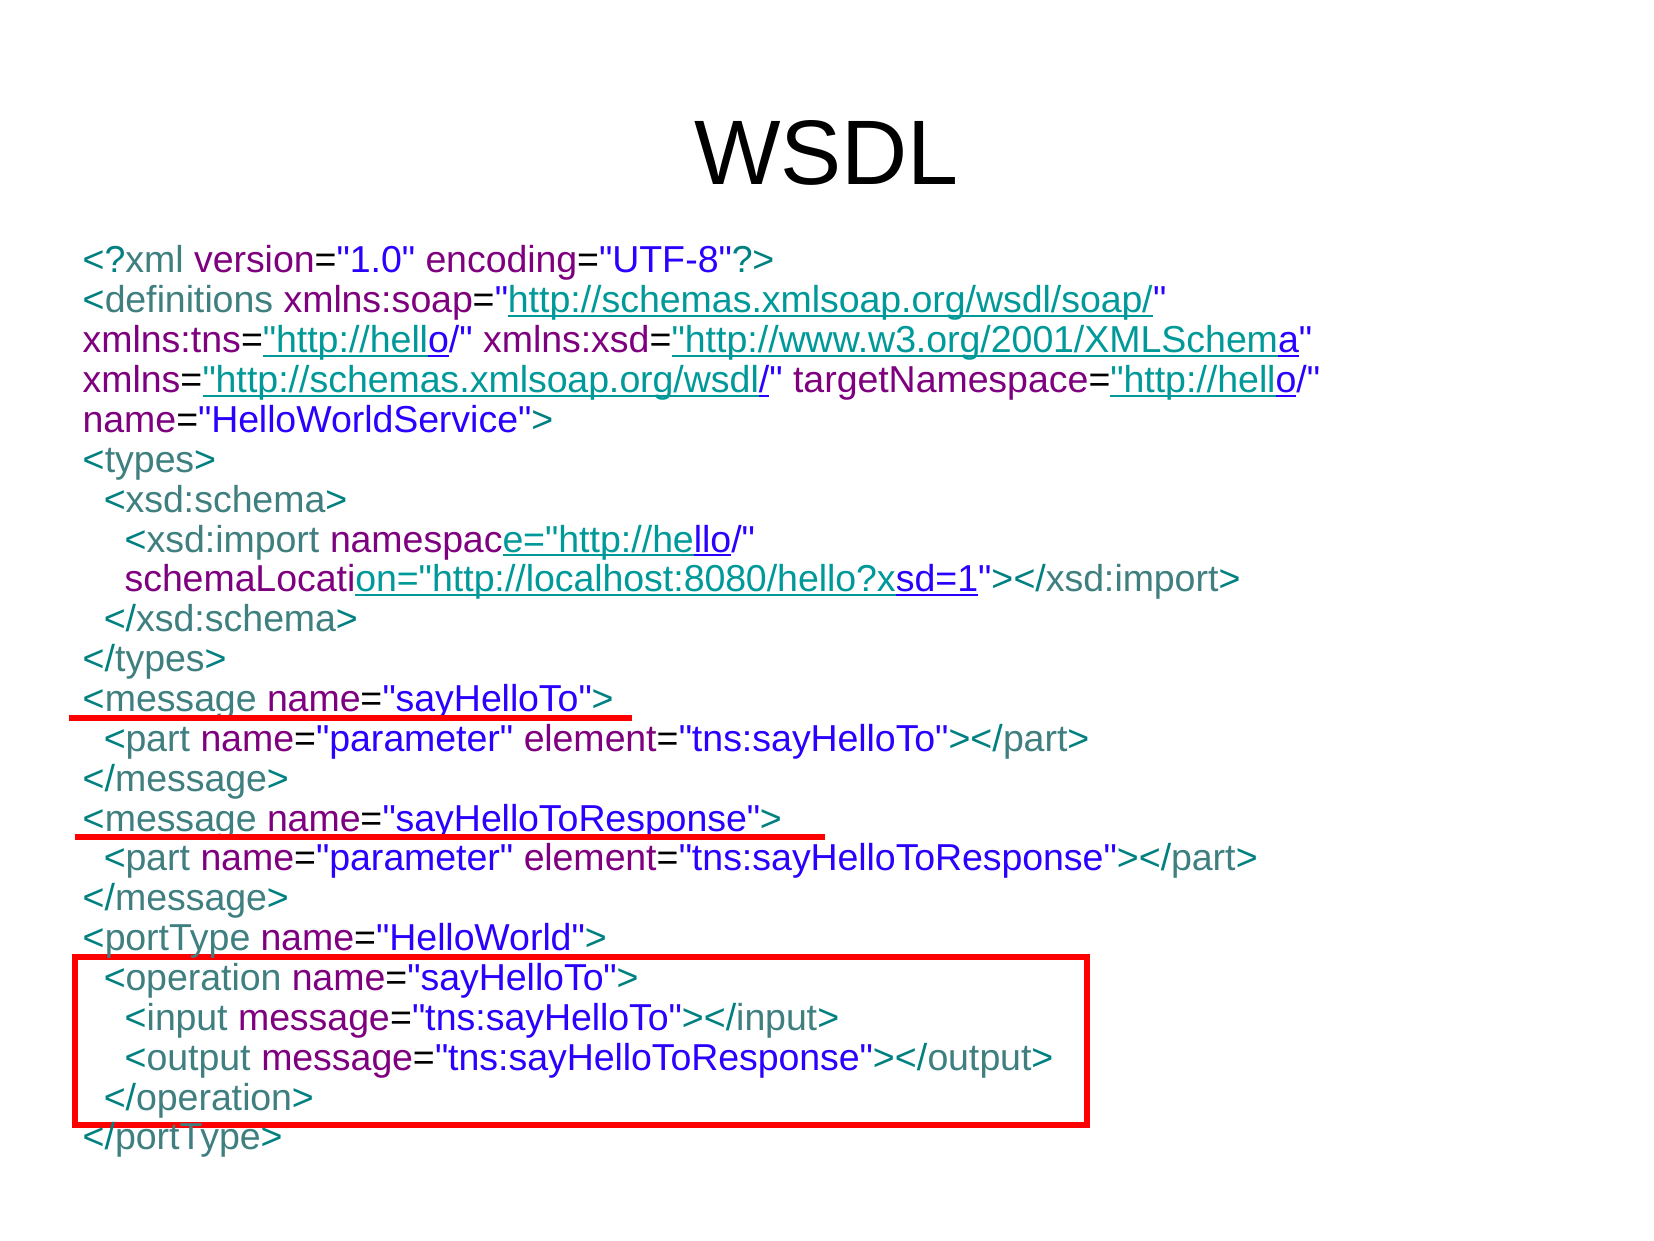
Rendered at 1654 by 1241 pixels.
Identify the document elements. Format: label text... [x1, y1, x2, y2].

subtitle <?xml version="1.0" encoding="UTF-8"?> <definitions xmlns:soap="http://schemas.xmlsoap.org/wsdl/soap/" xmlns:tns="http://hello/" xmlns:xsd="http://www.w3.org/2001/XMLSchema" xmlns="http://schemas.xmlsoap.org/wsdl/" targetNamespace="http://hello/" name="HelloWorldService"> <types> <xsd:schema> <xsd:import namespace="http://hello/" schemaLocation="http://localhost:8080/hello?xsd=1"></xsd:import> </xsd:schema> </types> <message name="sayHelloTo"> <part name="parameter" element="tns:sayHelloTo"></part> </message> <message name="sayHelloToResponse"> <part name="parameter" element="tns:sayHelloToResponse"></part> </message> <portType name="HelloWorld"> <operation name="sayHelloTo"> <input message="tns:sayHelloTo"></input> <output message="tns:sayHelloToResponse"></output> </operation> </portType> [82, 239, 1571, 1159]
title WSDL [82, 49, 1571, 239]
text_box [74, 957, 82, 1126]
